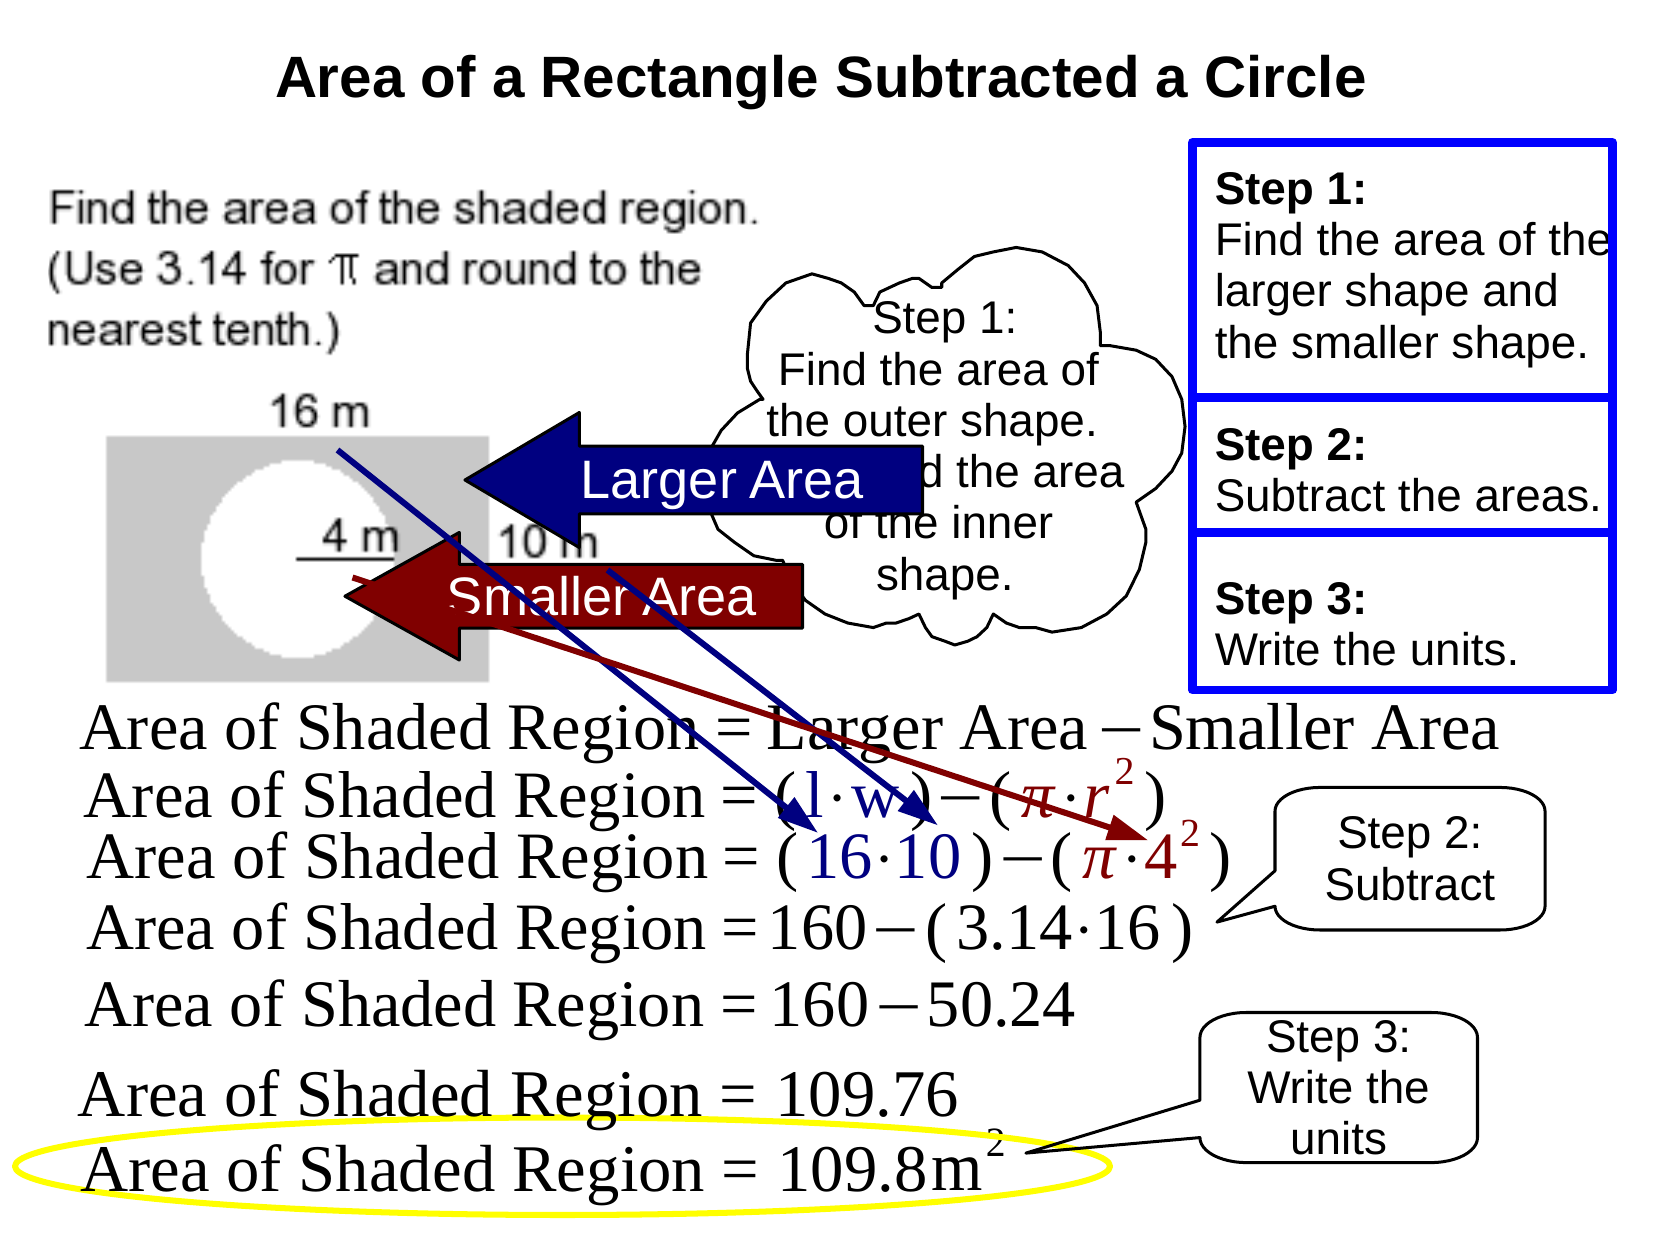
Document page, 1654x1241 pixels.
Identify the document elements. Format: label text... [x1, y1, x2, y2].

chart [70, 690, 1508, 964]
text_box Step 1: Find the area of the larger shape and the smaller shape. Step 2: Subtract the areas. Step 3: Write the units. [1200, 155, 1608, 393]
text_box Step 1: Find the area of the larger shape and the smaller shape. Step 2: Subtract the areas. Step 3: Write the units. [1200, 155, 1628, 788]
text_box Step 1: Find the area of the larger shape and the smaller shape. Step 2: Subtract the areas. Step 3: Write the units. [1200, 402, 1608, 528]
text_box Area of Shaded Region = 109.76 [63, 1050, 1021, 1156]
text_box Area of a Rectangle Subtracted a Circle [232, 37, 1411, 119]
chart [75, 967, 1083, 1042]
text_box Area of Shaded Region = 109.8 [65, 1125, 1023, 1231]
text_box Smaller Area [344, 532, 803, 661]
text_box Step 2: Subtract [1217, 787, 1546, 931]
picture [48, 164, 938, 923]
text_box Step 1: Find the area of the outer shape. Then find the area of the inner shape. [711, 247, 1186, 646]
text_box Step 3: Write the units [1025, 1012, 1478, 1163]
text_box Step 1: Find the area of the larger shape and the smaller shape. Step 2: Subtract the areas. Step 3: Write the units. [1200, 537, 1608, 686]
text_box Larger Area [464, 412, 923, 548]
